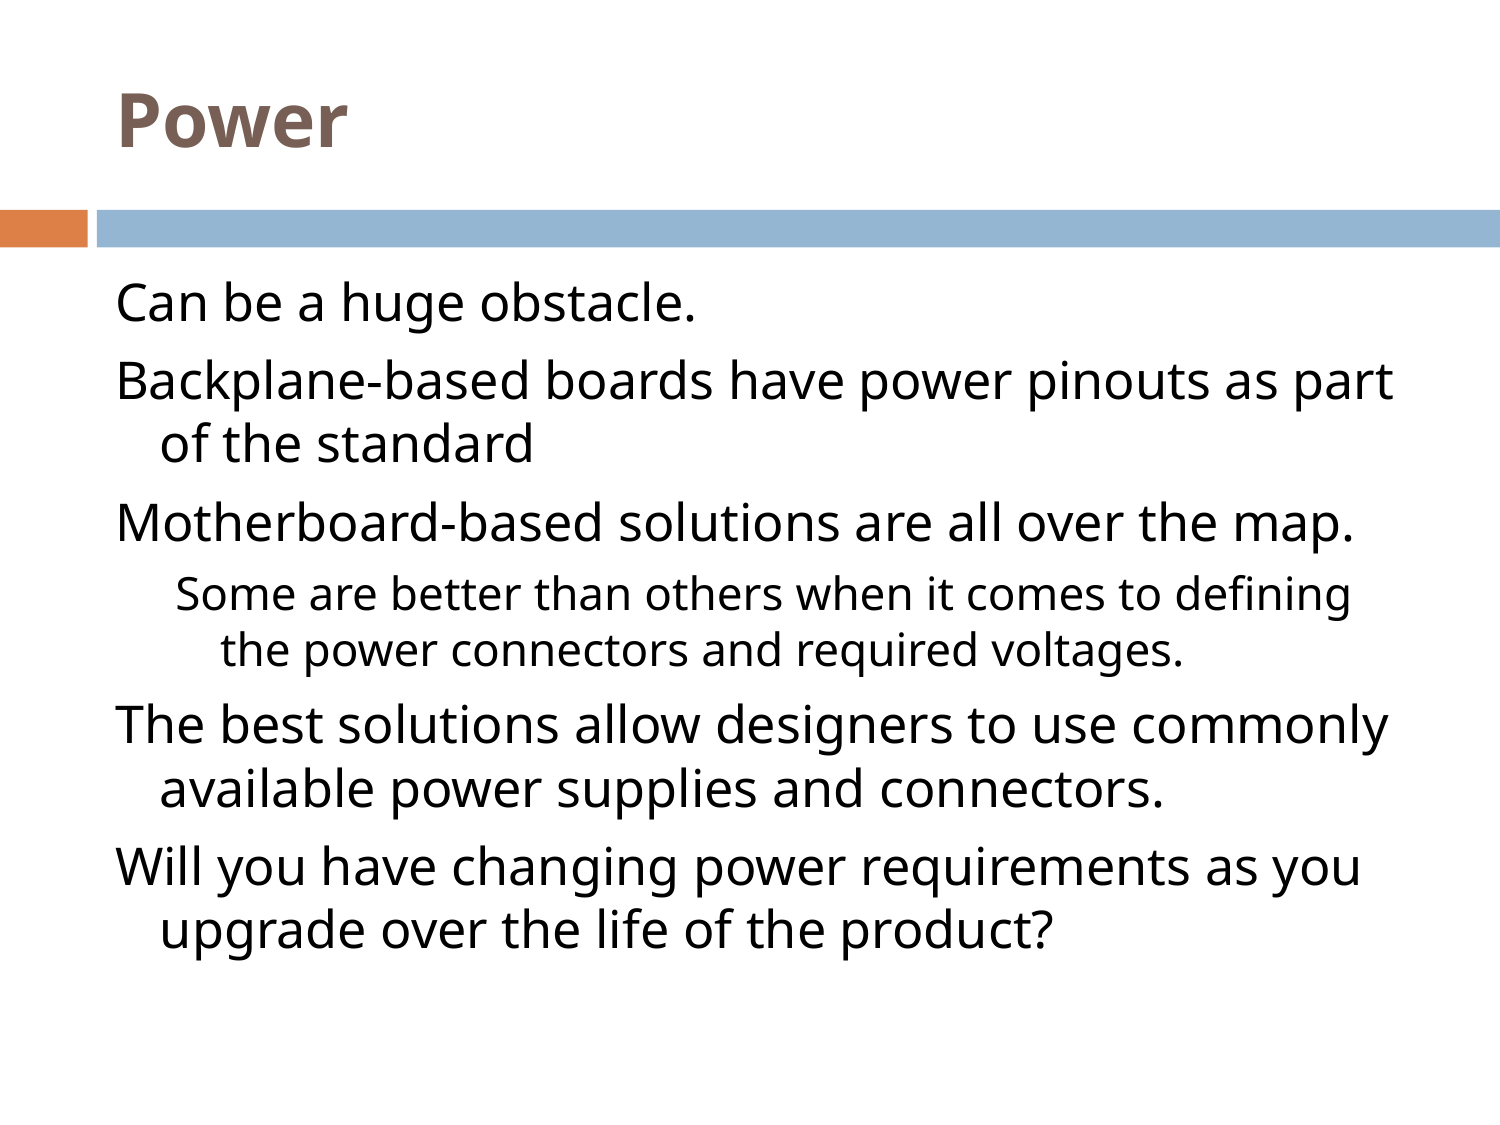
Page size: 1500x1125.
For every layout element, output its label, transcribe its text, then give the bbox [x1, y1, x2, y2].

list Can be a huge obstacle. Backplane-based boards have power pinouts as part of the standard Motherboard-based solutions are all over the map. Some are better than others when it comes to defining the power connectors and required voltages. The best solutions allow designers to use commonly available power supplies and connectors. Will you have changing power requirements as you upgrade over the life of the product? [100, 262, 1438, 1001]
title Power [100, 37, 1438, 201]
